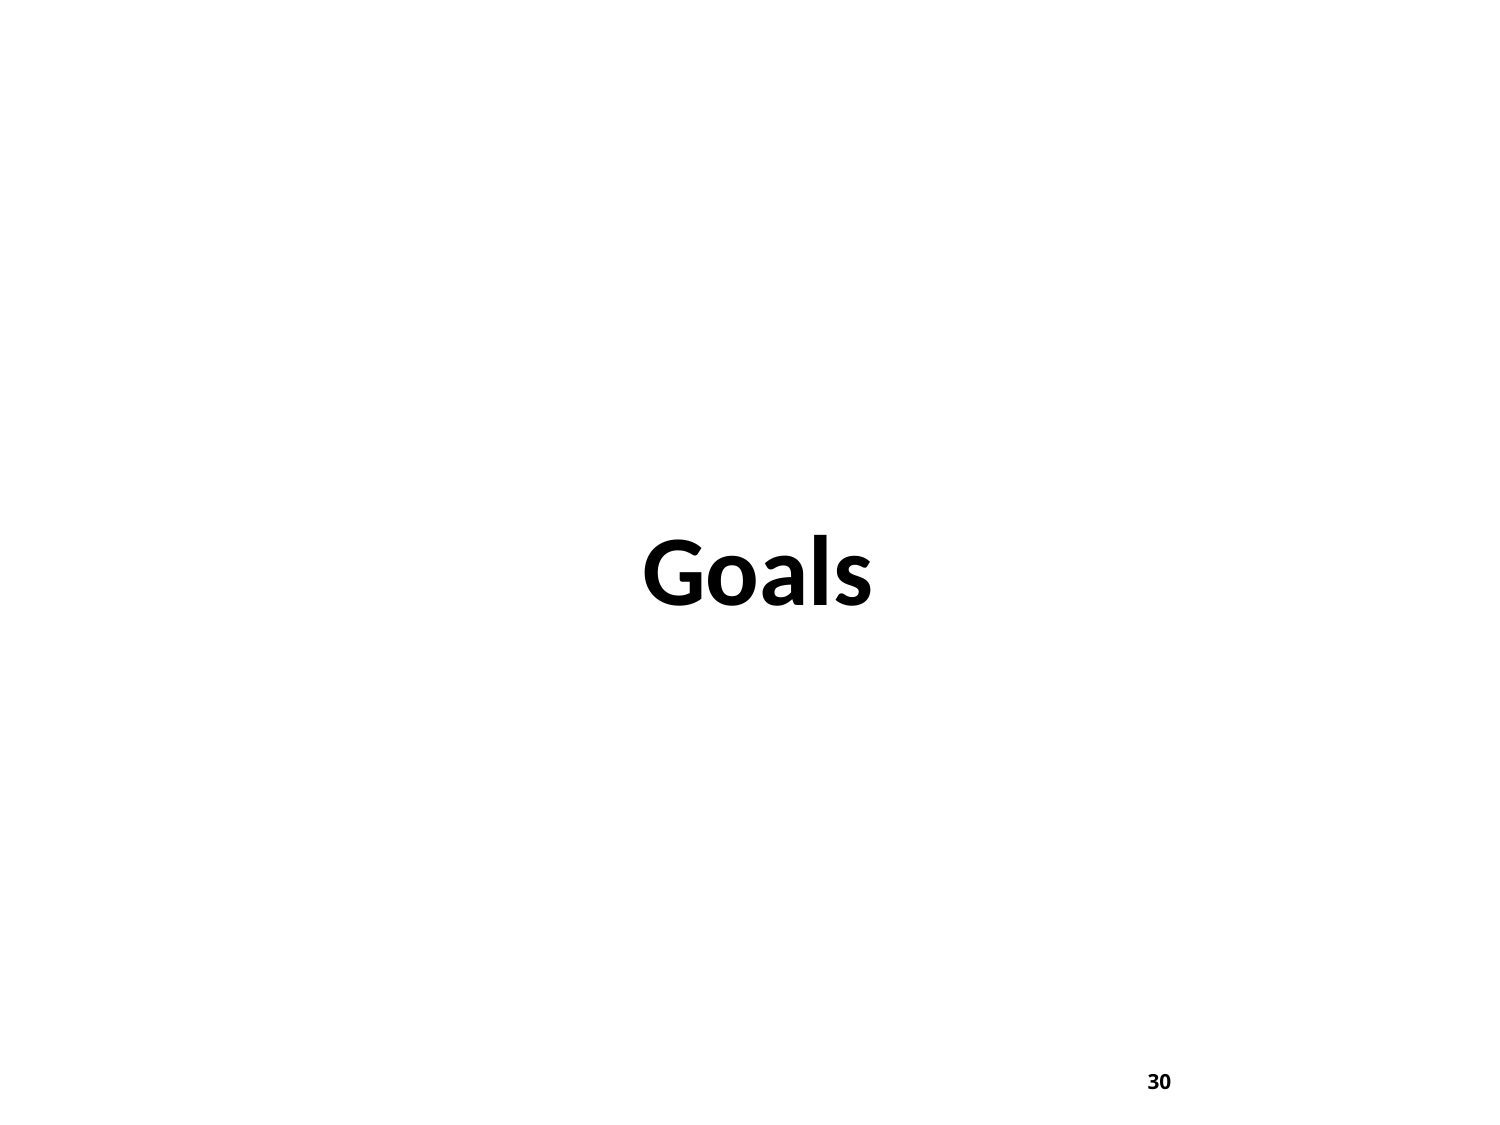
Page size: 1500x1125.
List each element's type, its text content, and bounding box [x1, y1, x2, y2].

text_box 30 [1132, 1052, 1483, 1113]
title Goals [120, 445, 1396, 687]
